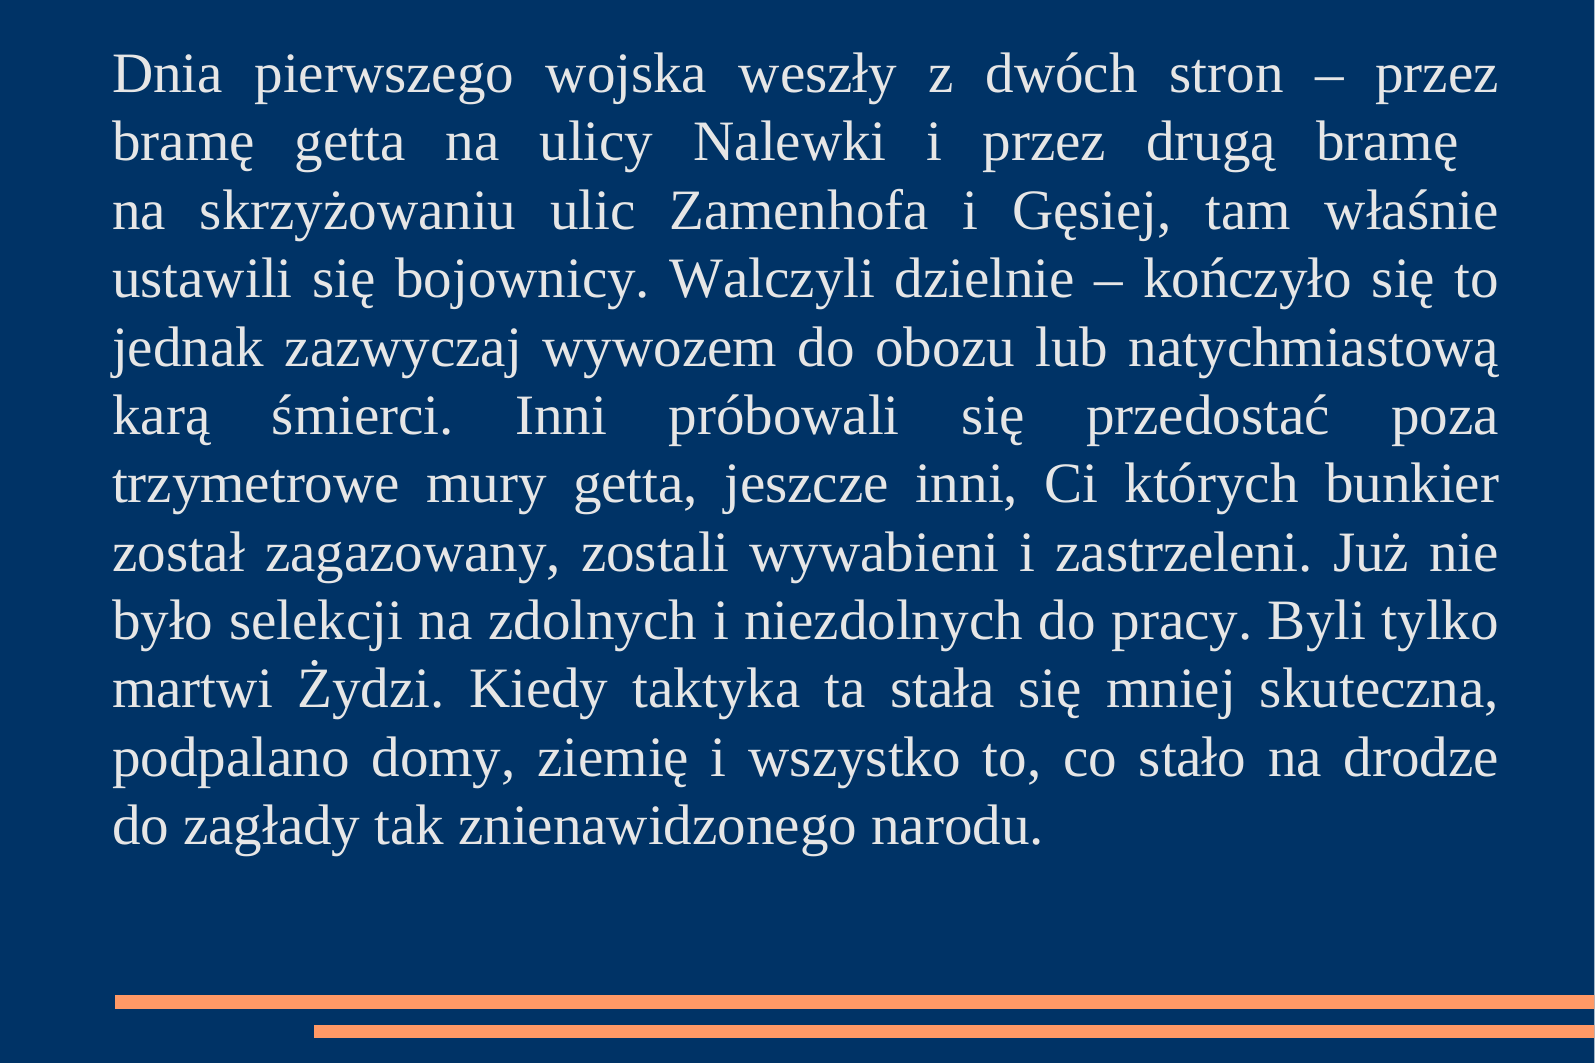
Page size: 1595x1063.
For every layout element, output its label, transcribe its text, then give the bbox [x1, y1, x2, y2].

list Dnia pierwszego wojska weszły z dwóch stron – przez bramę getta na ulicy Nalewki i przez drugą bramę na skrzyżowaniu ulic Zamenhofa i Gęsiej, tam właśnie ustawili się bojownicy. Walczyli dzielnie – kończyło się to jednak zazwyczaj wywozem do obozu lub natychmiastową karą śmierci. Inni próbowali się przedostać poza trzymetrowe mury getta, jeszcze inni, Ci których bunkier został zagazowany, zostali wywabieni i zastrzeleni. Już nie było selekcji na zdolnych i niezdolnych do pracy. Byli tylko martwi Żydzi. Kiedy taktyka ta stała się mniej skuteczna, podpalano domy, ziemię i wszystko to, co stało na drodze do zagłady tak znienawidzonego narodu. [112, 35, 1501, 932]
